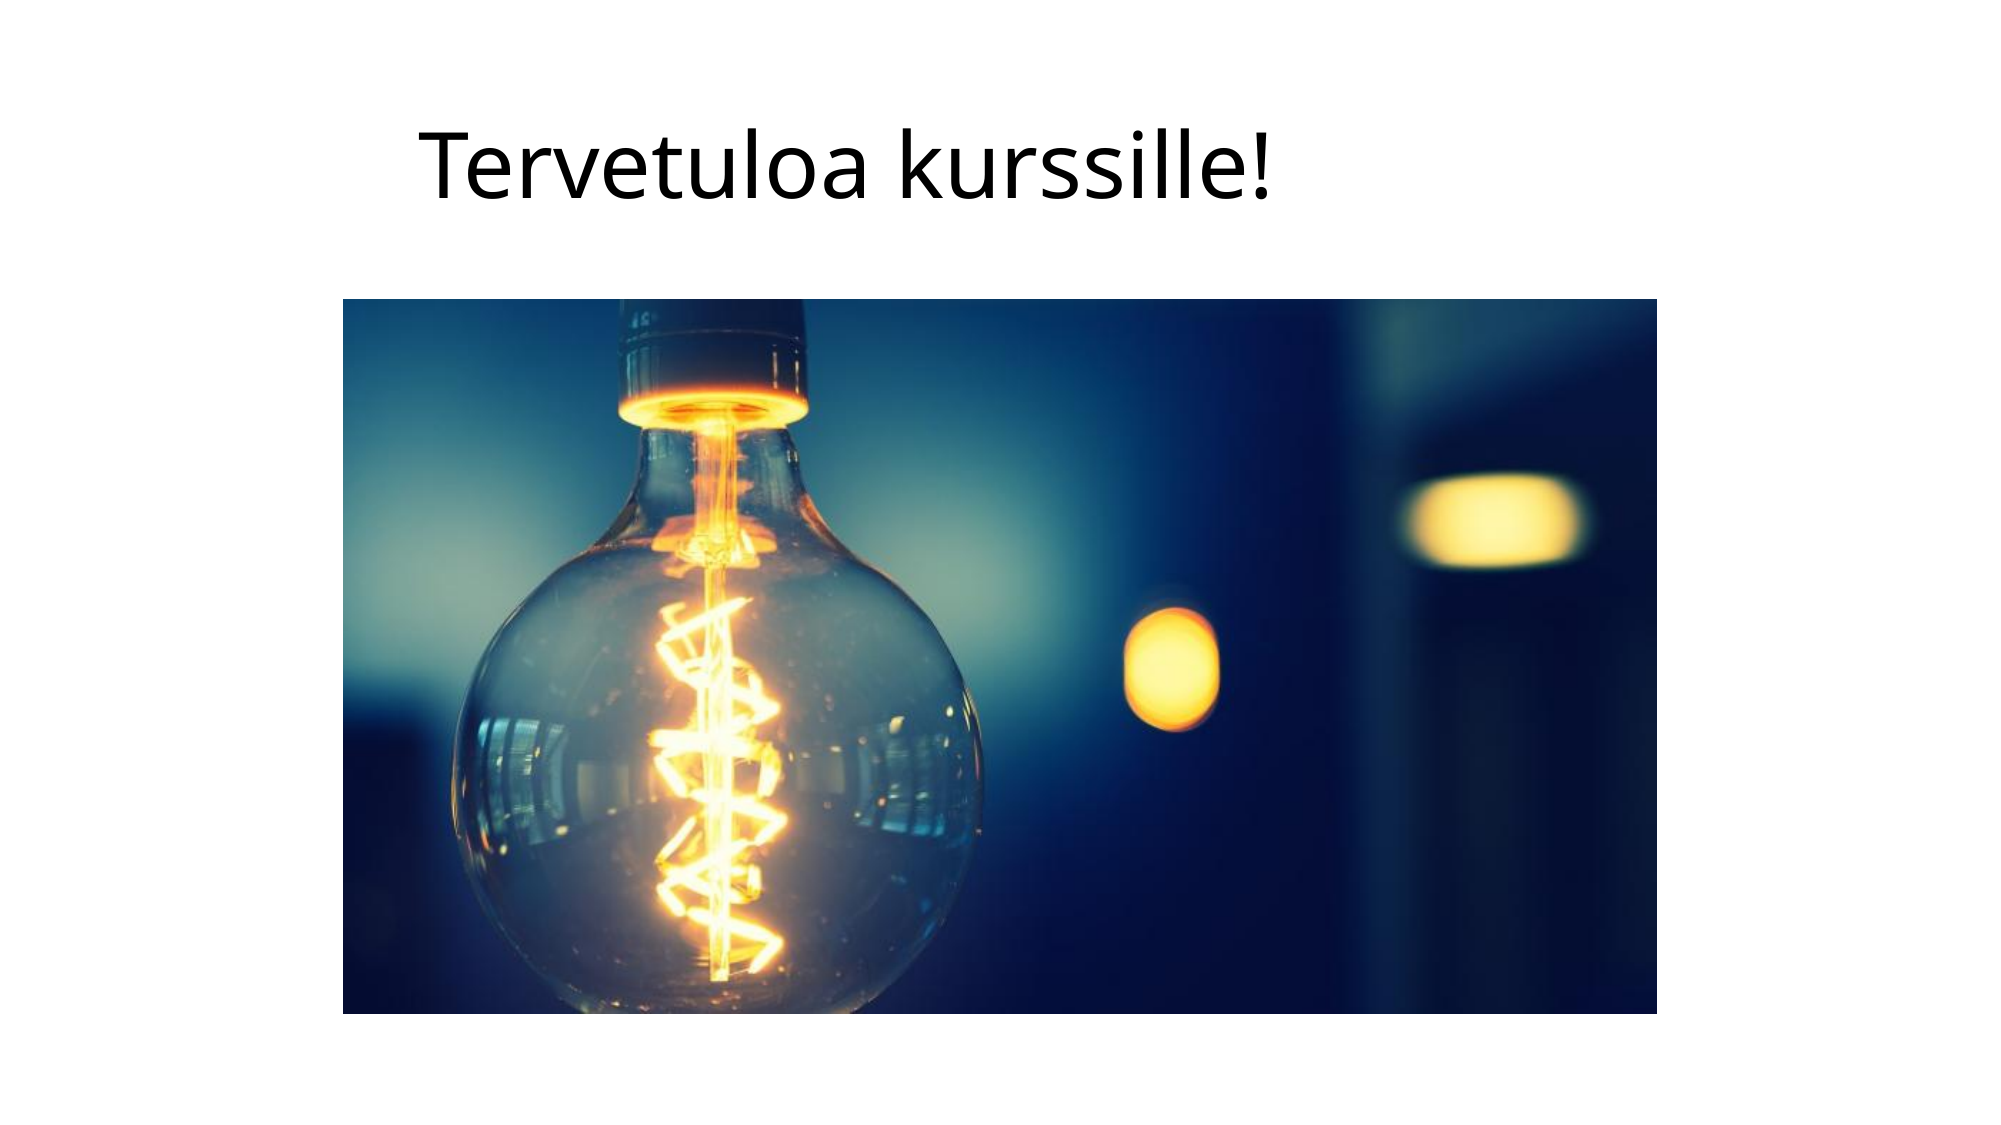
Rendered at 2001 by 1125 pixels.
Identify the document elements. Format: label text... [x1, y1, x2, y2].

title Tervetuloa kurssille! [137, 59, 1863, 278]
picture [343, 299, 1657, 1014]
